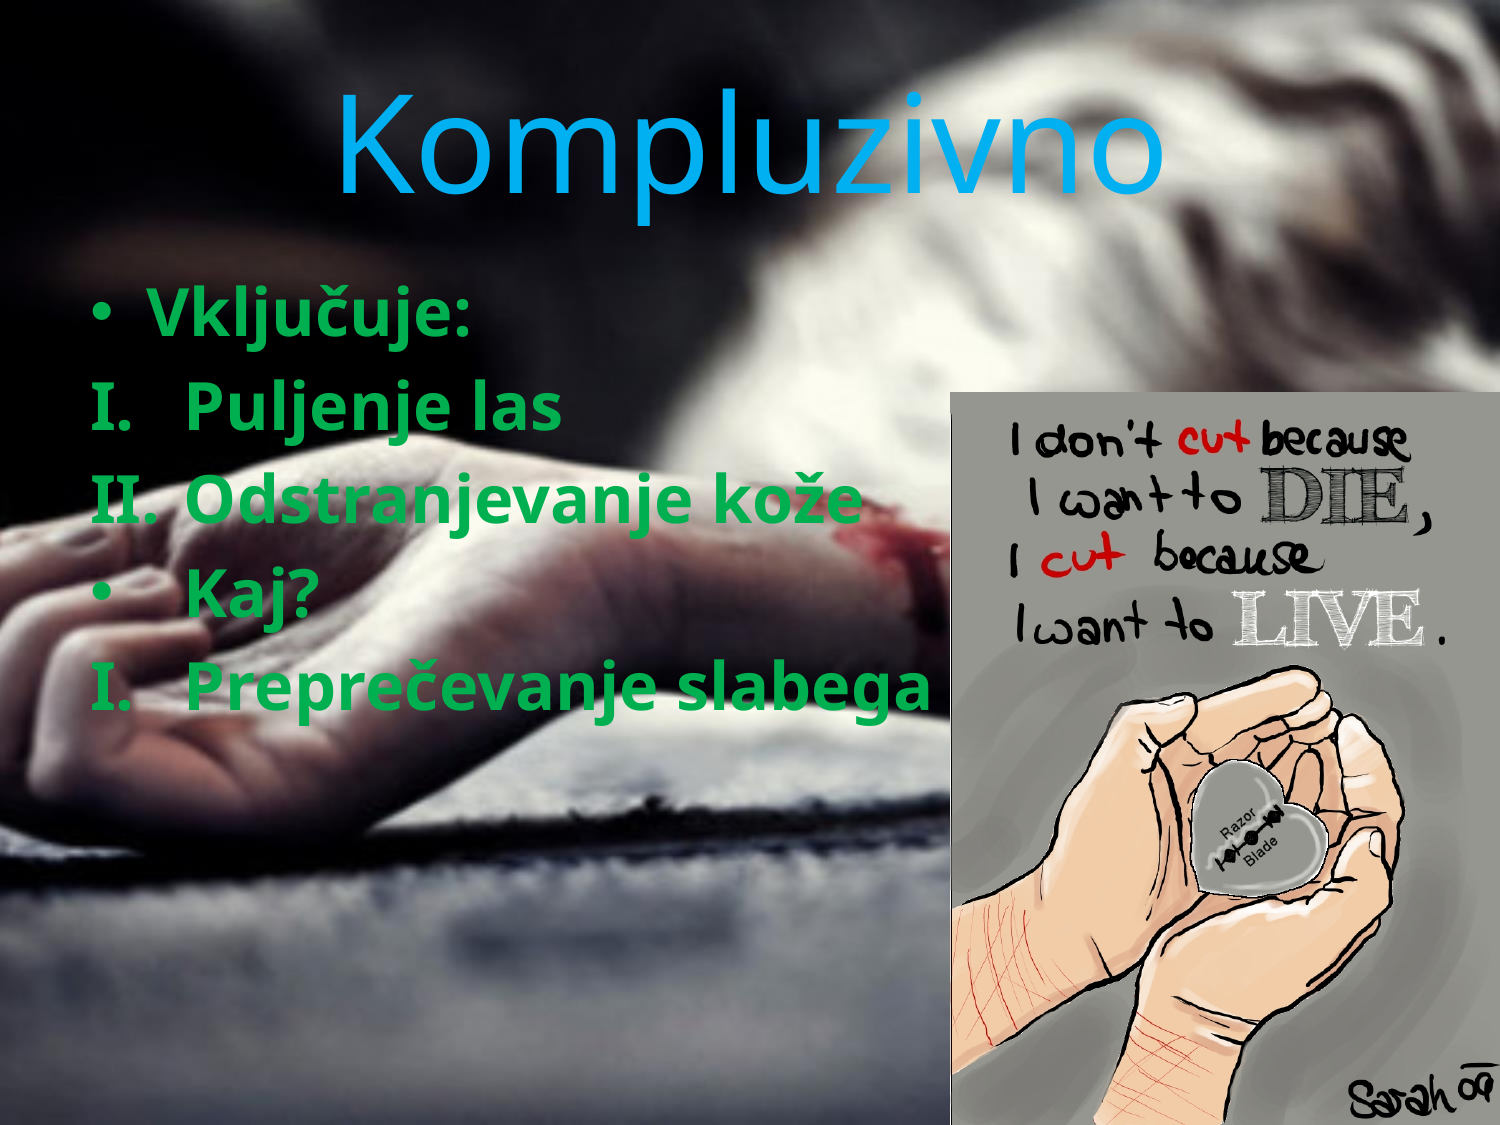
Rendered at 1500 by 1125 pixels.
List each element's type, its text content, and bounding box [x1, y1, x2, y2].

list Vključuje: Puljenje las Odstranjevanje kože Kaj? Preprečevanje slabega [75, 262, 1425, 1005]
title Kompluzivno [75, 45, 1425, 233]
picture [0, 0, 1500, 1125]
